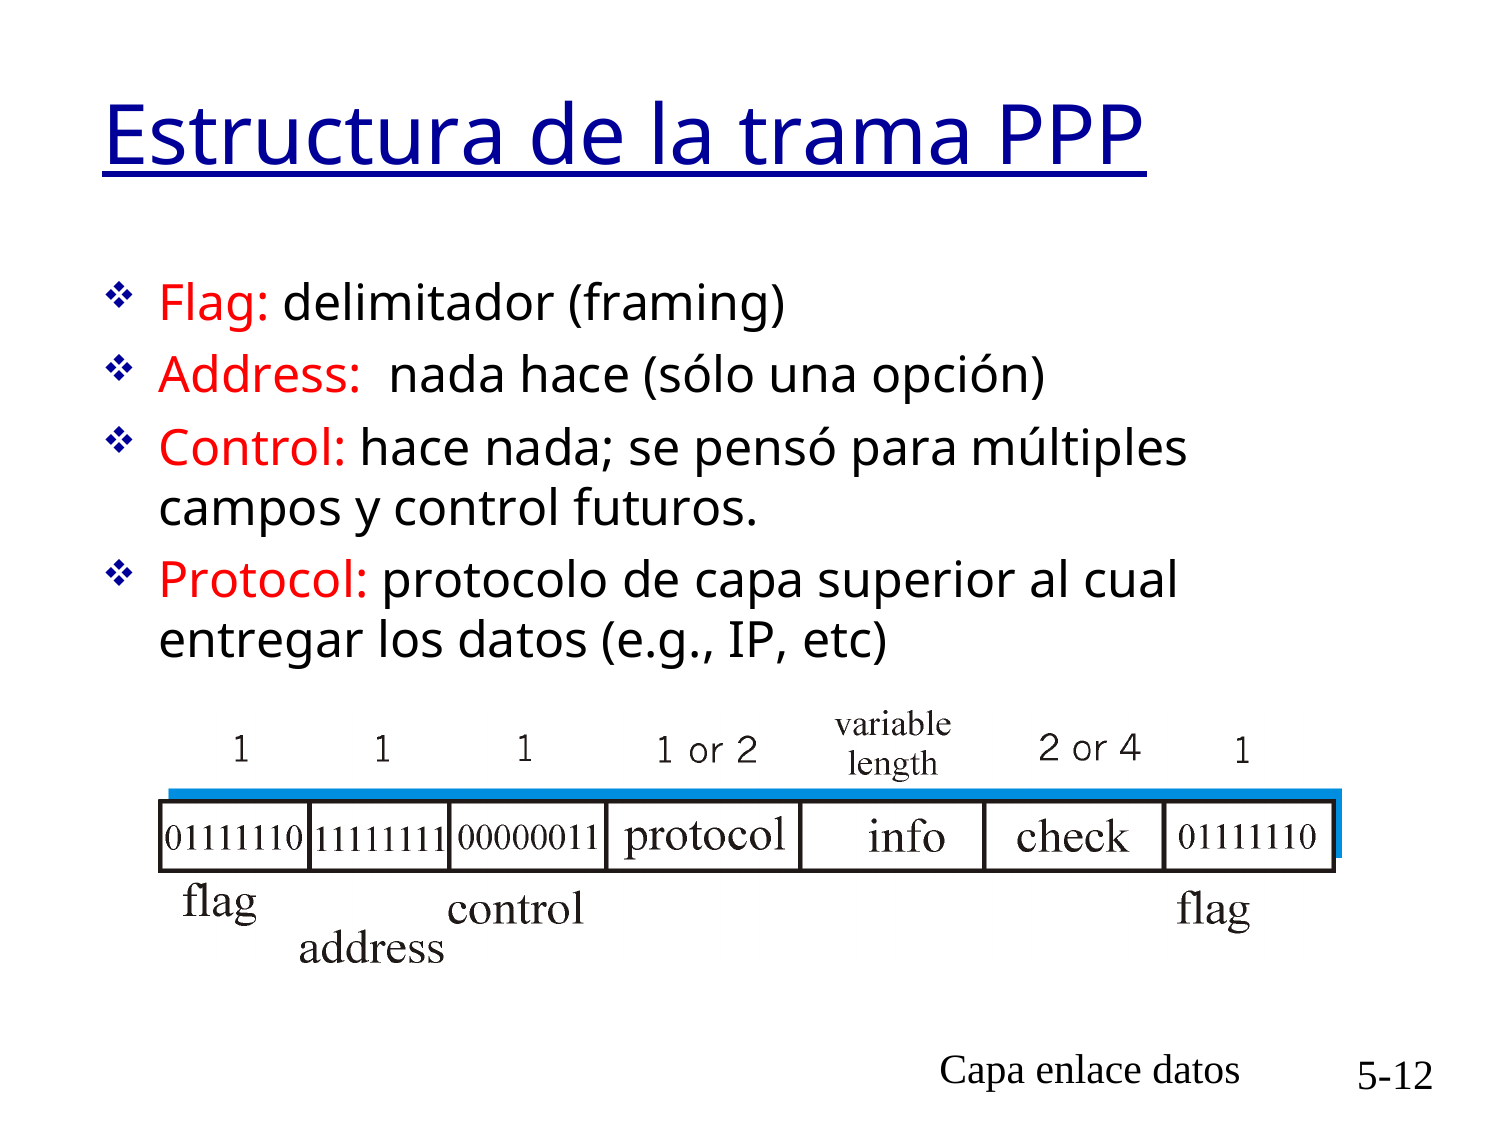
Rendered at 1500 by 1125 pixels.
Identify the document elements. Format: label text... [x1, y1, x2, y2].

title Estructura de la trama PPP [87, 37, 1363, 225]
picture [158, 710, 1342, 963]
list Flag: delimitador (framing) Address: nada hace (sólo una opción) Control: hace nada; se pensó para múltiples campos y control futuros. Protocol: protocolo de capa superior al cual entregar los datos (e.g., IP, etc) [87, 262, 1363, 1026]
